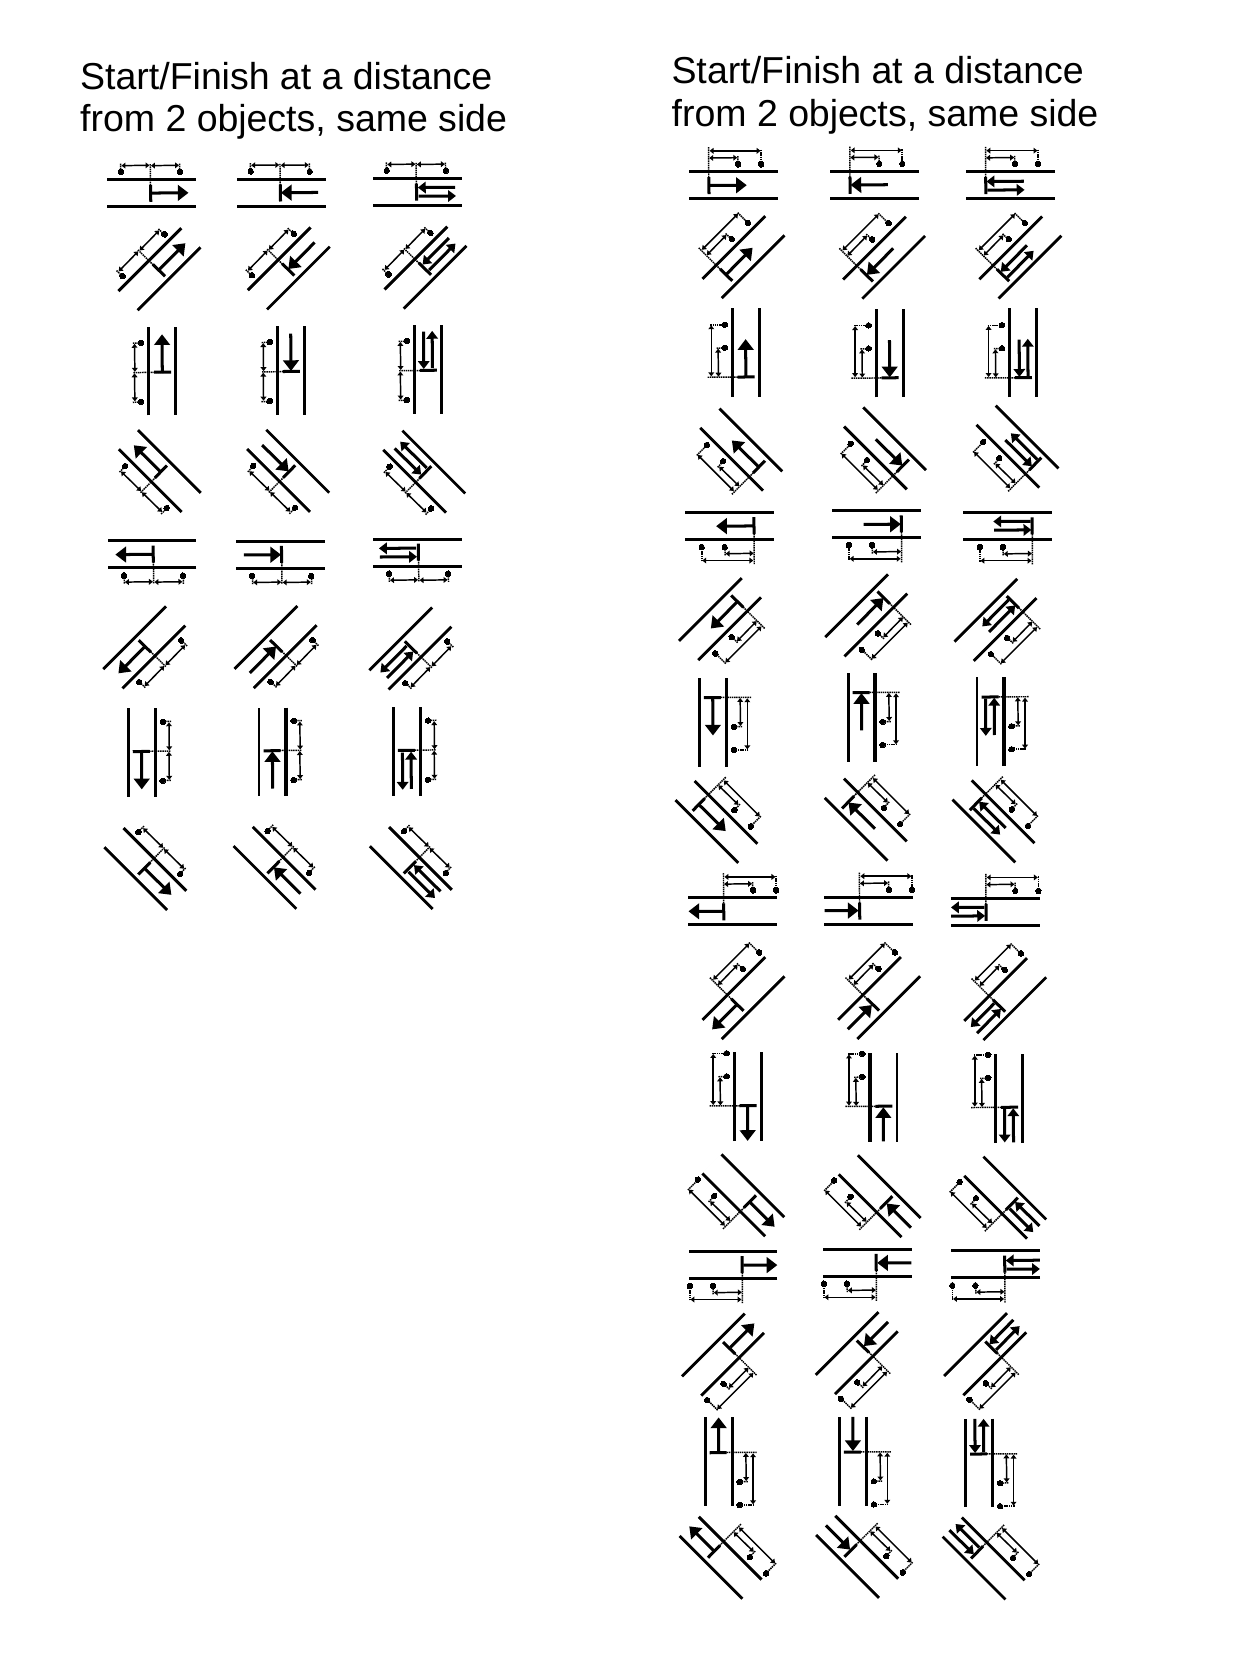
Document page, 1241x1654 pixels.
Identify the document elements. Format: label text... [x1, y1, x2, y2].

text_box [723, 1050, 730, 1056]
text_box [290, 718, 297, 724]
text_box [972, 1282, 979, 1288]
text_box Start/Finish at a distance from 2 objects, same side [65, 48, 563, 190]
text_box [879, 719, 886, 725]
text_box [290, 777, 297, 783]
text_box [735, 161, 741, 168]
text_box [736, 1479, 743, 1485]
text_box [949, 1282, 955, 1289]
text_box [736, 1502, 743, 1508]
text_box [291, 230, 297, 237]
text_box [1008, 746, 1015, 752]
text_box [865, 345, 872, 352]
text_box [758, 161, 764, 168]
text_box [854, 1379, 860, 1386]
text_box [161, 231, 168, 238]
text_box [879, 742, 886, 748]
text_box [386, 463, 393, 470]
text_box [135, 829, 142, 835]
text_box [859, 1074, 866, 1080]
text_box [773, 887, 779, 894]
text_box [985, 1052, 992, 1058]
text_box [859, 1051, 866, 1057]
text_box [180, 572, 186, 579]
text_box [865, 322, 872, 329]
text_box [750, 887, 756, 894]
text_box [121, 572, 127, 579]
text_box [875, 630, 881, 637]
text_box [1035, 888, 1042, 894]
text_box [871, 1501, 877, 1508]
text_box [821, 1280, 827, 1287]
text_box [163, 505, 170, 511]
text_box [1008, 723, 1015, 729]
text_box [384, 167, 390, 174]
text_box Start/Finish at a distance from 2 objects, same side [656, 42, 1134, 142]
